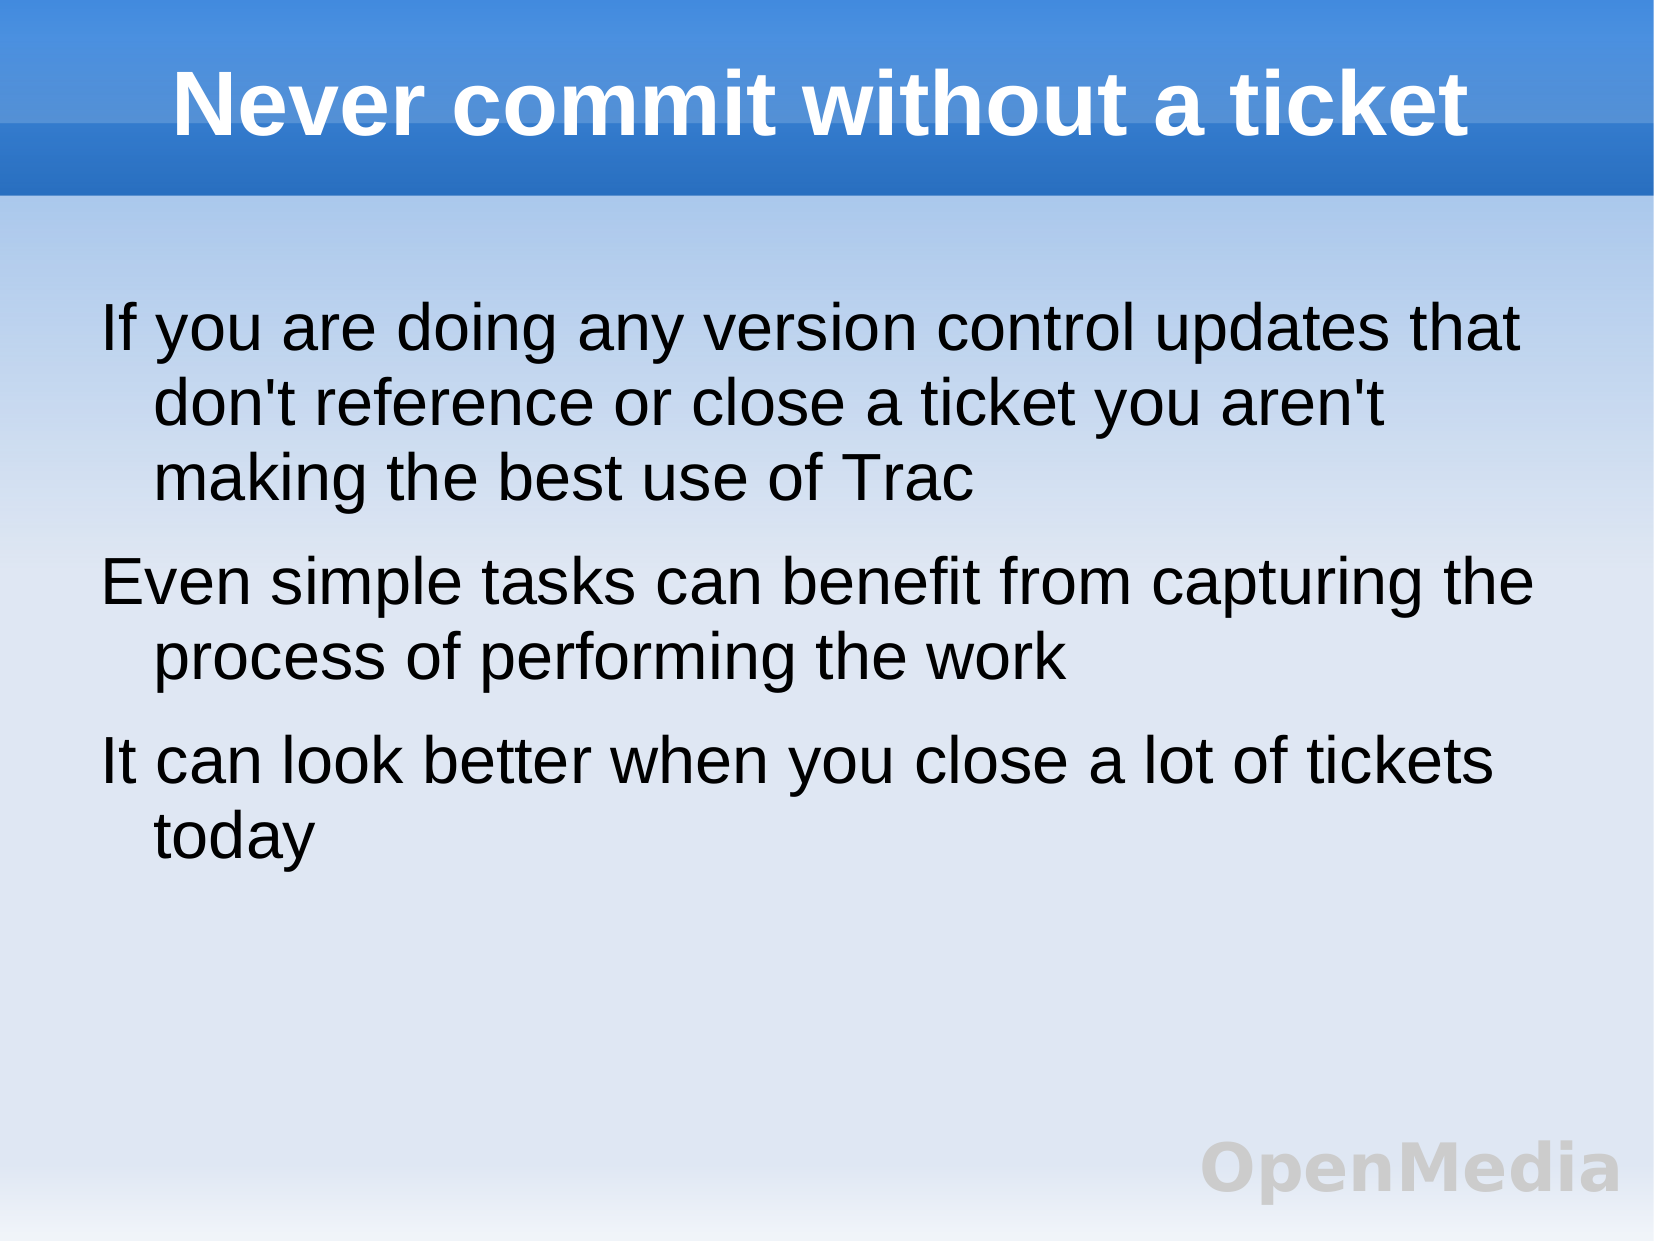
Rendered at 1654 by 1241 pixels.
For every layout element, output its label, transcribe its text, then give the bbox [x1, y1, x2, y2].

picture [0, 0, 1654, 1241]
title Never commit without a ticket [76, 0, 1565, 208]
list If you are doing any version control updates that don't reference or close a ticket you aren't making the best use of Trac Even simple tasks can benefit from capturing the process of performing the work It can look better when you close a lot of tickets today [82, 290, 1571, 1109]
